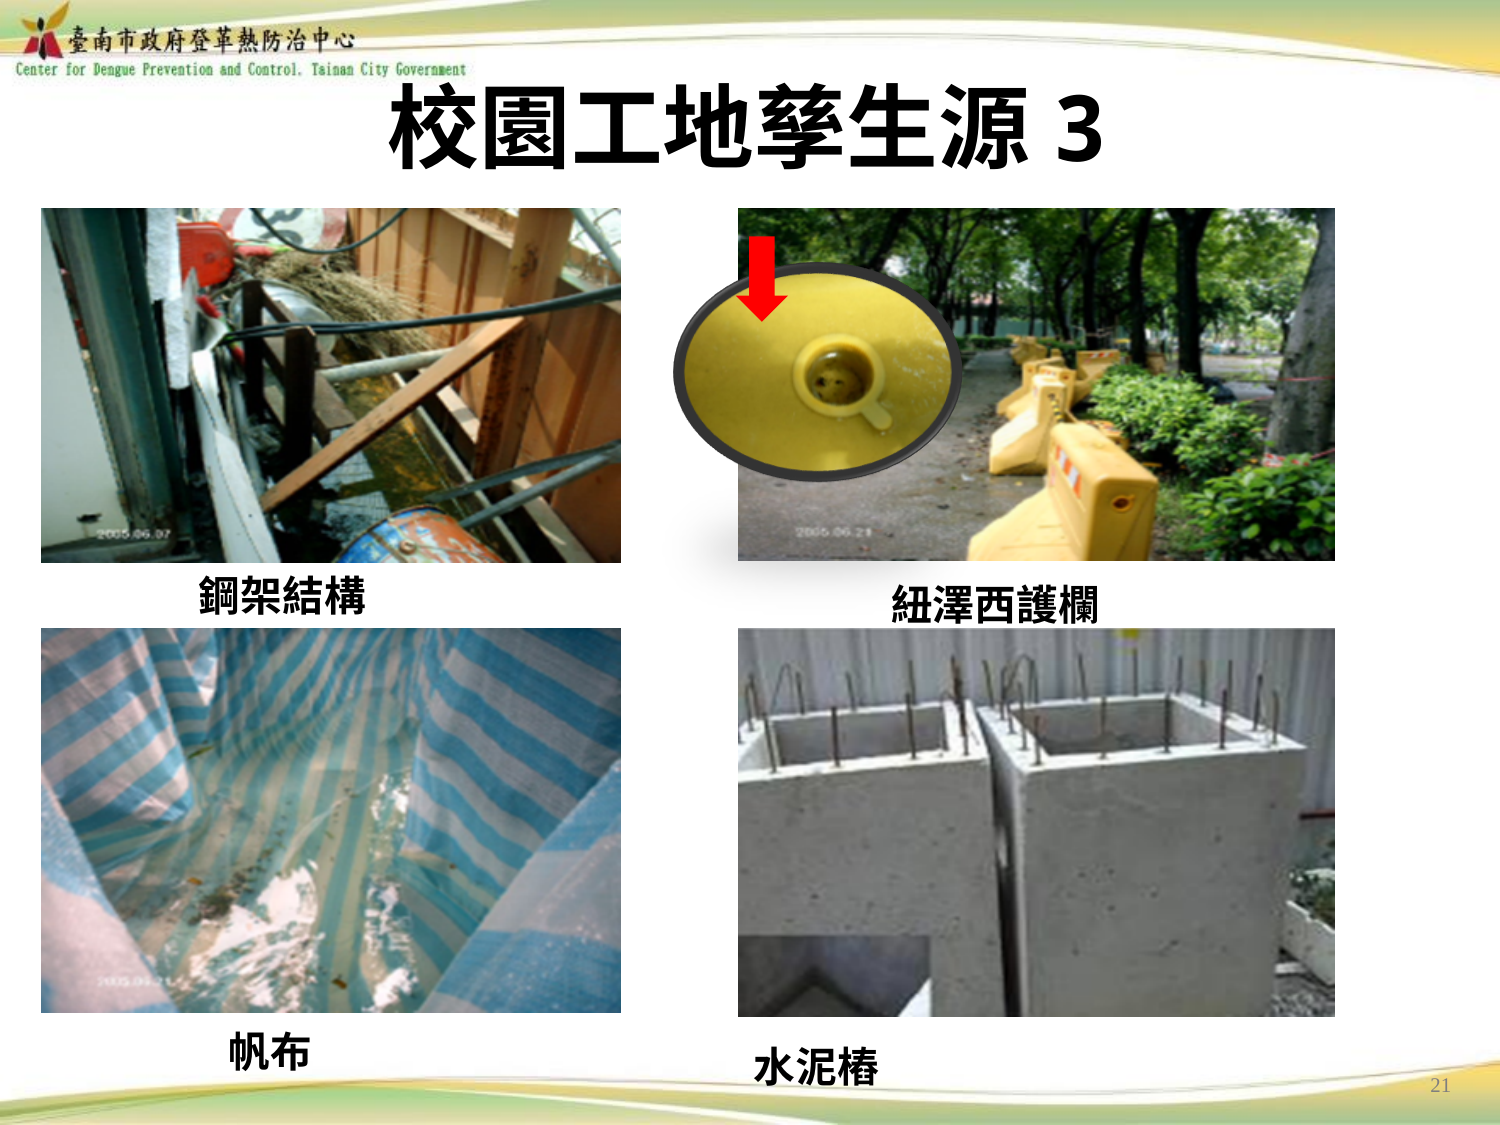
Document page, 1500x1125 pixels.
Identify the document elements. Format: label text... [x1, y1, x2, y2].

title 校園工地孳生源3 [213, 30, 1282, 219]
text_box 鋼架結構 [183, 562, 381, 628]
text_box [738, 237, 786, 321]
text_box 帆布 [213, 1018, 328, 1084]
picture [0, 0, 1500, 1125]
text_box 水泥樁 [739, 1033, 894, 1099]
text_box 紐澤西護欄 [876, 570, 1116, 628]
text_box <編號> [1116, 1063, 1467, 1111]
